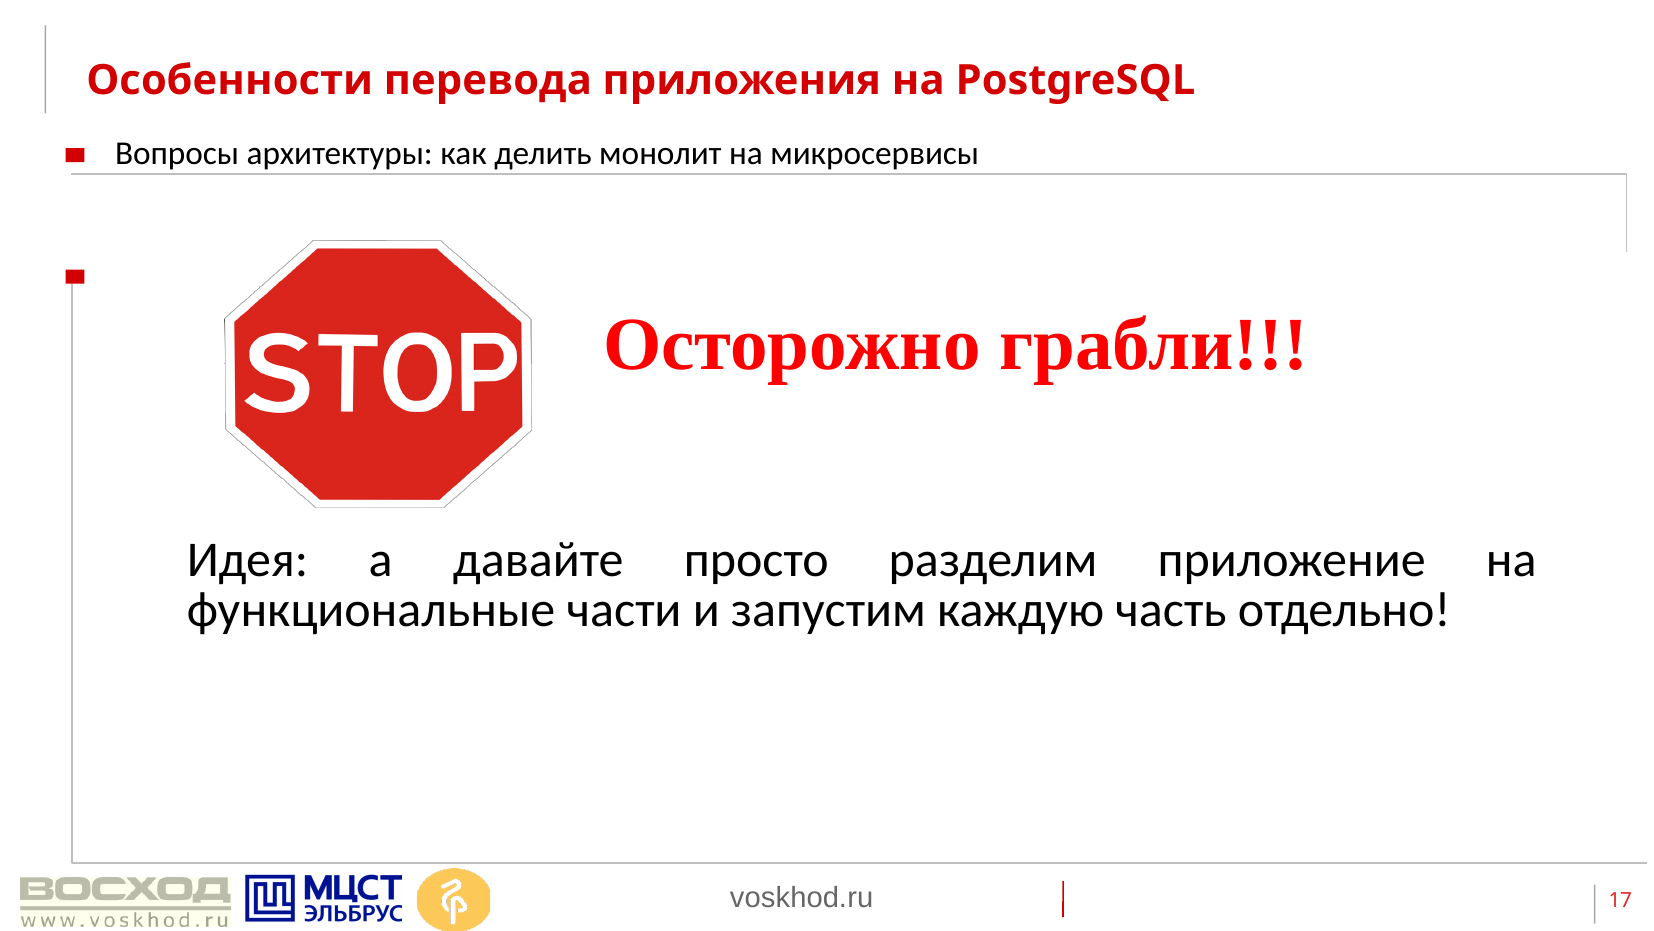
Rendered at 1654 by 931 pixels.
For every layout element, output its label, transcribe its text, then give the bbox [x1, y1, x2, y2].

text_box [65, 148, 85, 163]
slide_number <number> [1267, 884, 1647, 918]
text_box Вопросы архитектуры: как делить монолит на микросервисы [100, 123, 1634, 179]
picture [416, 868, 491, 931]
text_box Осторожно грабли!!! Идея: а давайте просто разделим приложение на функциональные части и запустим каждую часть отдельно! [101, 295, 1553, 722]
text_box Вопросы архитектуры: как делить монолит на микросервисы [100, 175, 1626, 179]
picture [20, 877, 231, 927]
text_box [65, 269, 85, 284]
picture [242, 874, 402, 922]
title Особенности перевода приложения на PostgreSQL [71, 45, 1560, 133]
picture [224, 240, 532, 508]
